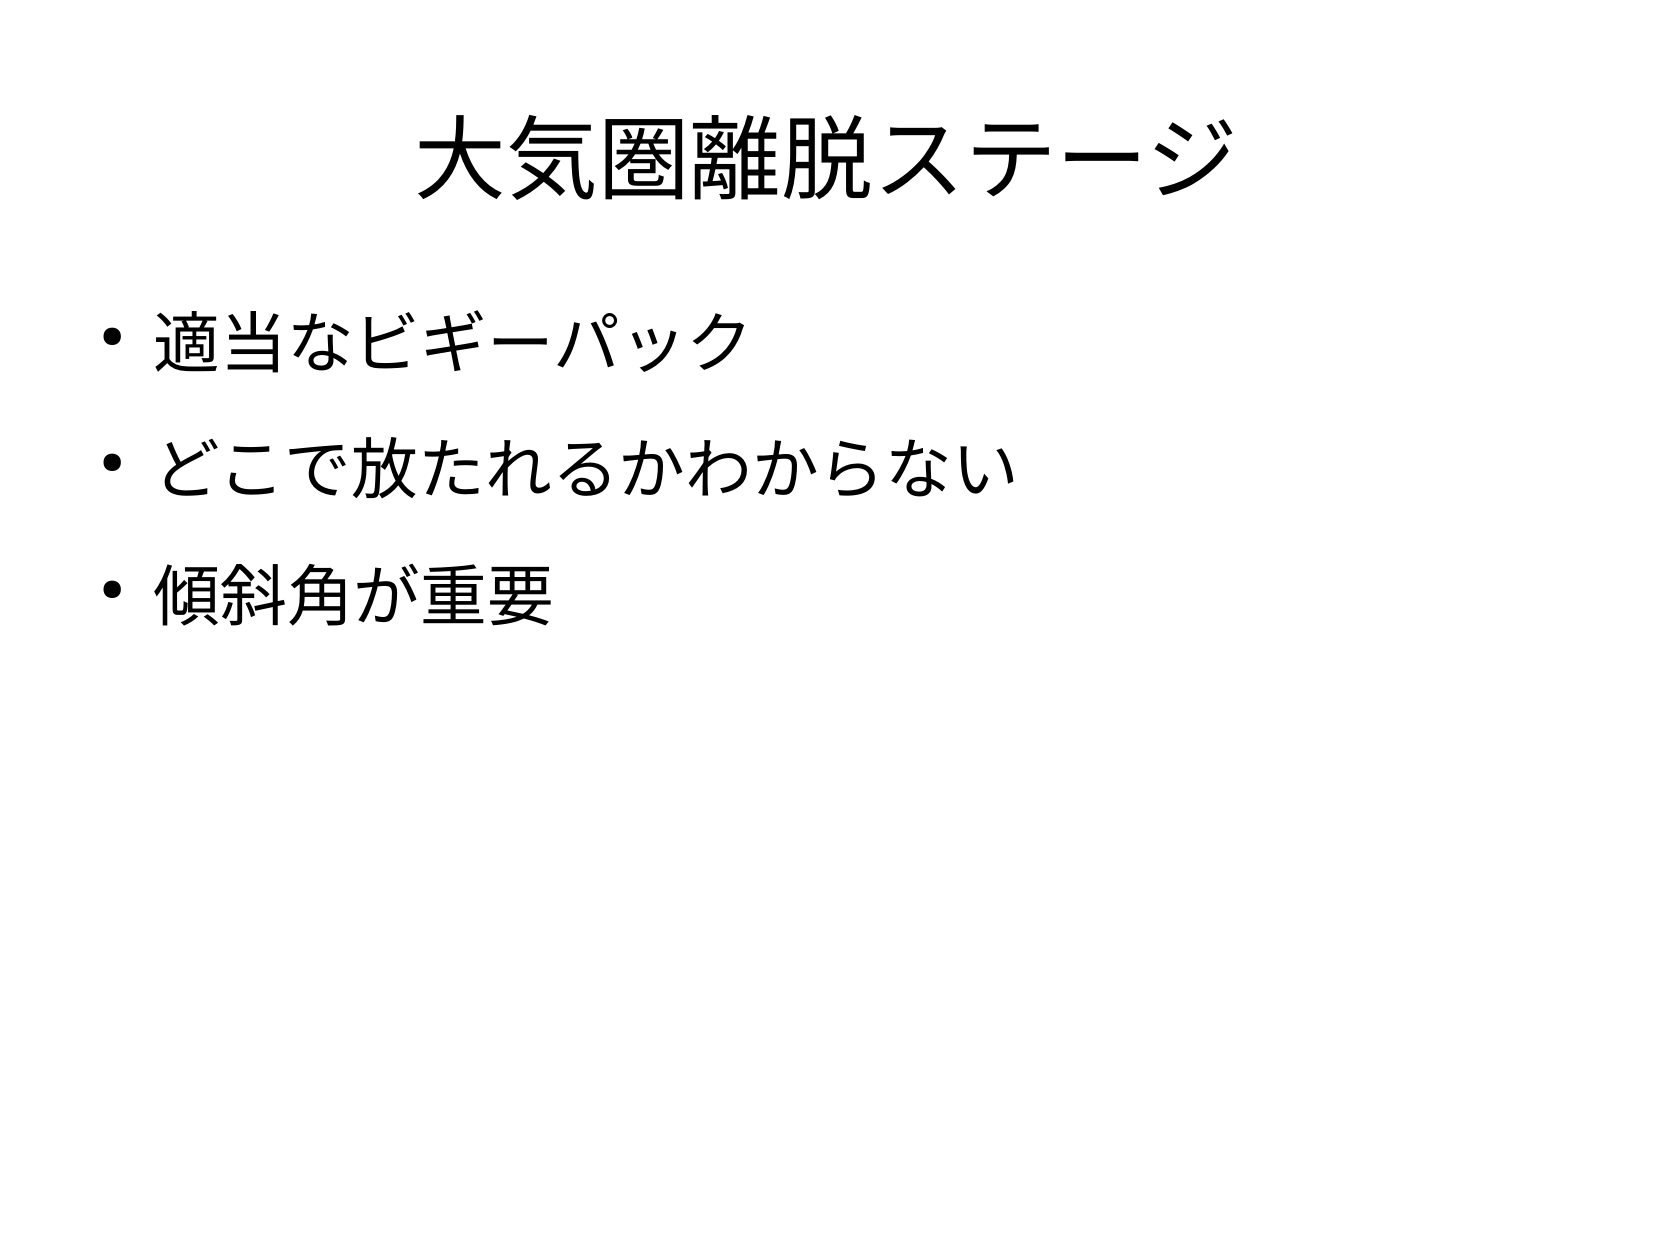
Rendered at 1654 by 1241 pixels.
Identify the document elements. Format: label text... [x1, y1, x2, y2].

title 大気圏離脱ステージ [82, 56, 1571, 250]
list 適当なビギーパック どこで放たれるかわからない 傾斜角が重要 [82, 290, 1571, 1109]
